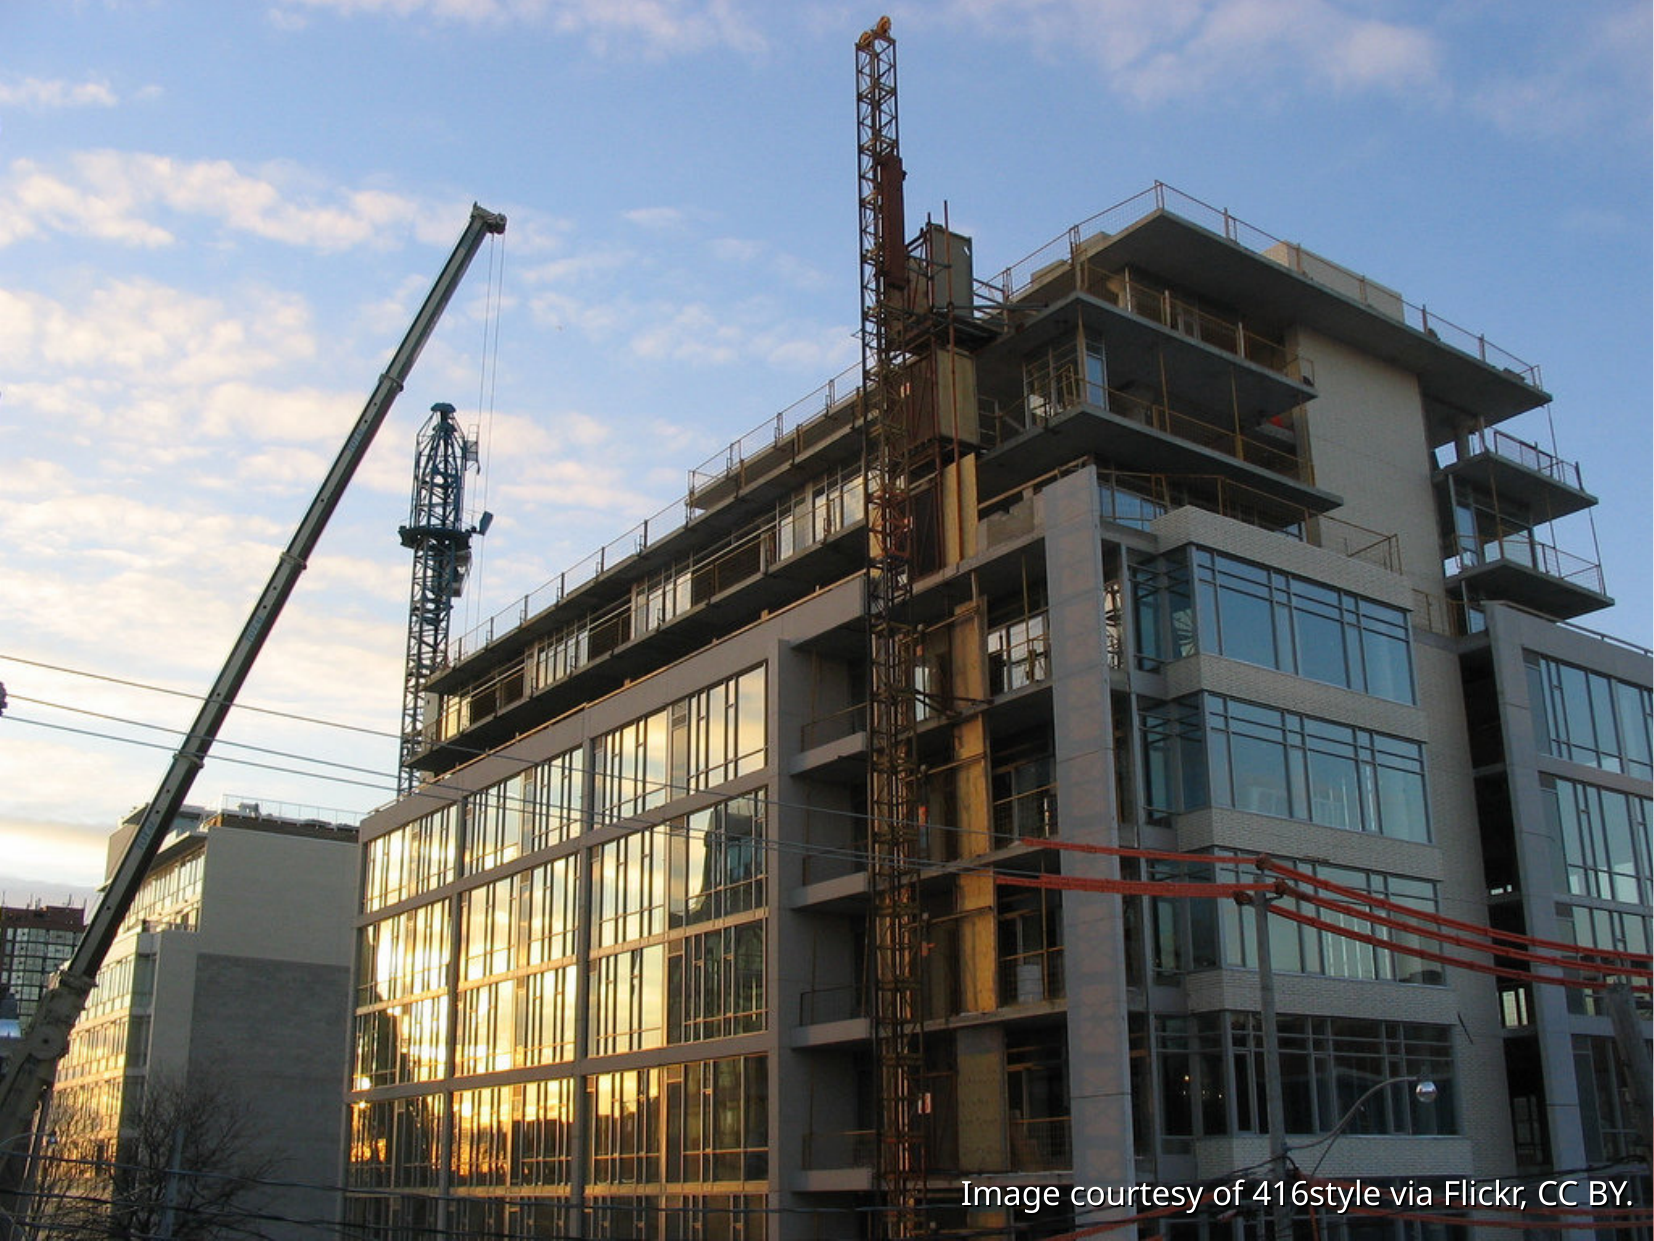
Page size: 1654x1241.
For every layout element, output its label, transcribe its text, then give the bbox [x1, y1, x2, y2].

text_box Image courtesy of 416style via Flickr, CC BY. [862, 1162, 1651, 1215]
picture [0, 0, 1654, 1241]
